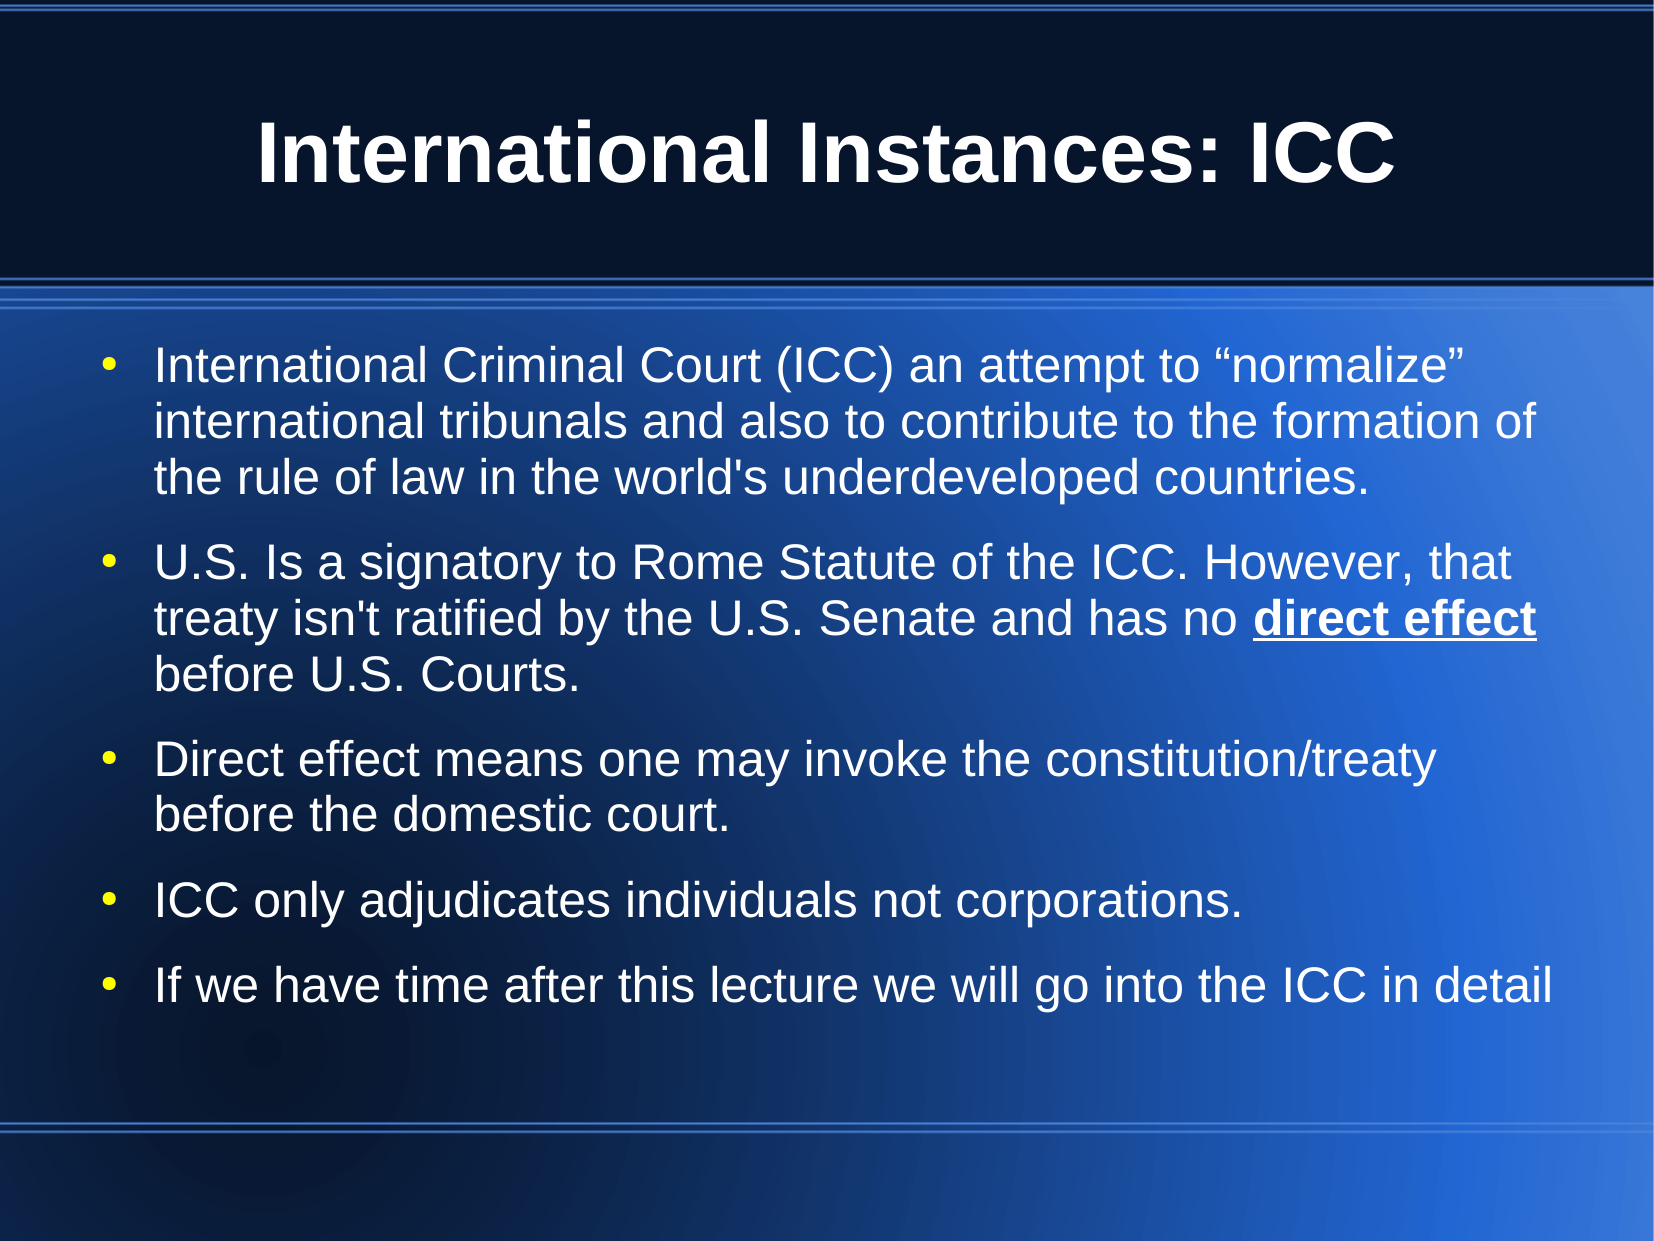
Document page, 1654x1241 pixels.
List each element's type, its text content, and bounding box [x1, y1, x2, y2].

title International Instances: ICC [82, 49, 1571, 257]
picture [0, 0, 1654, 1241]
list International Criminal Court (ICC) an attempt to “normalize” international tribunals and also to contribute to the formation of the rule of law in the world's underdeveloped countries. U.S. Is a signatory to Rome Statute of the ICC. However, that treaty isn't ratified by the U.S. Senate and has no direct effect before U.S. Courts. Direct effect means one may invoke the constitution/treaty before the domestic court. ICC only adjudicates individuals not corporations. If we have time after this lecture we will go into the ICC in detail [82, 337, 1571, 1100]
